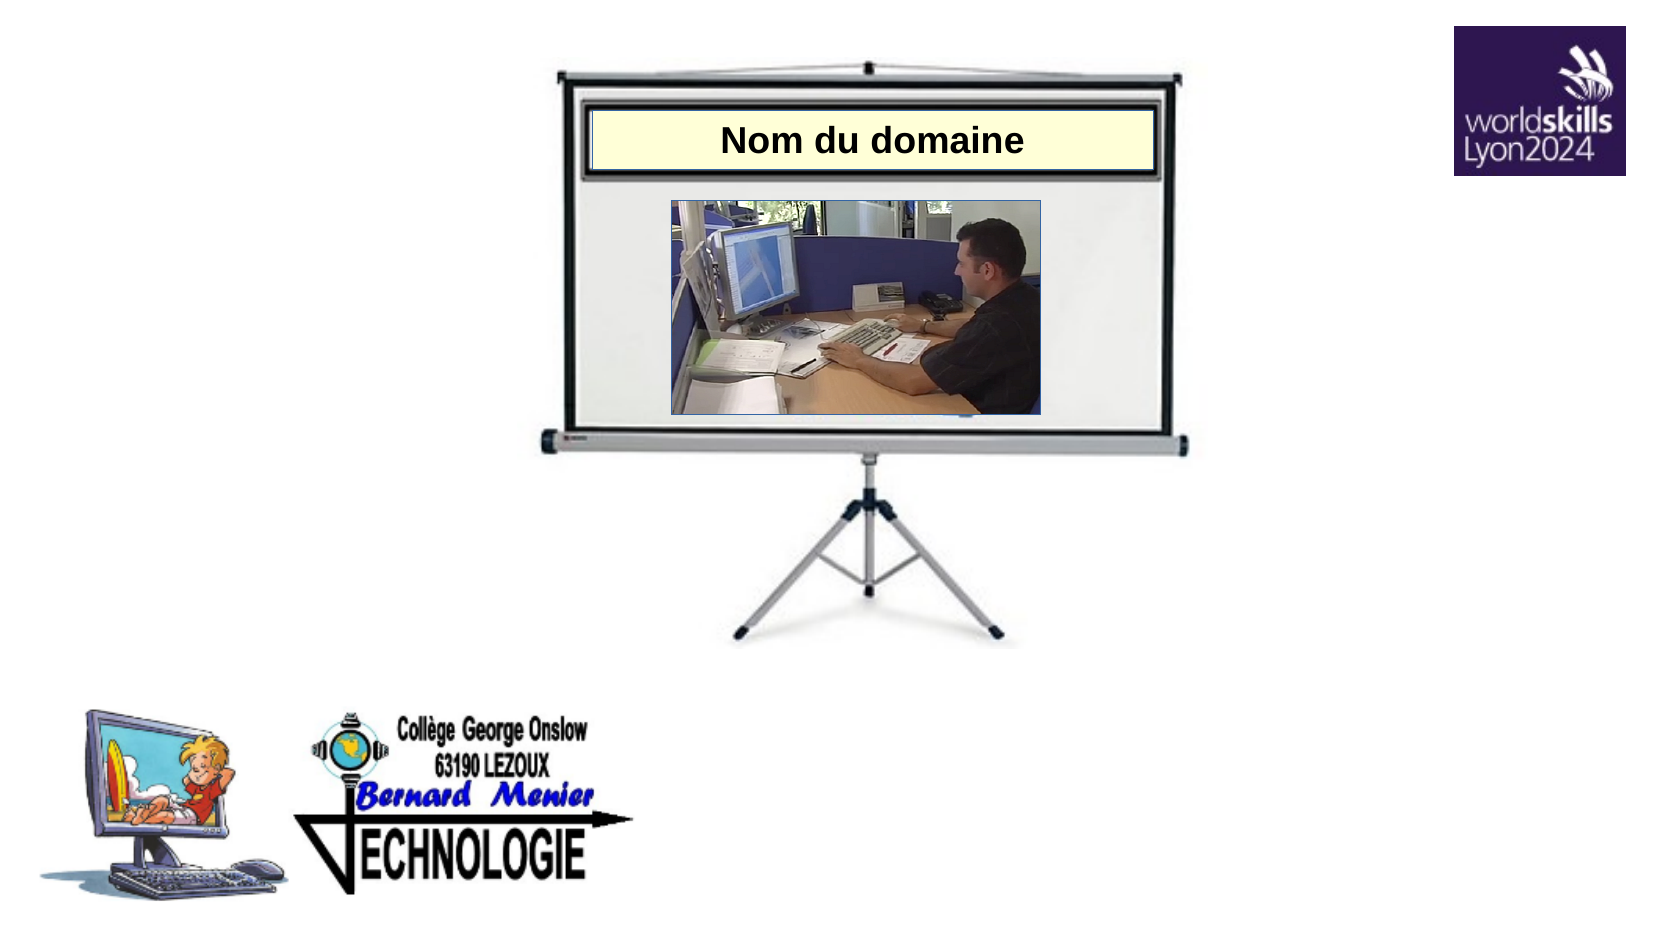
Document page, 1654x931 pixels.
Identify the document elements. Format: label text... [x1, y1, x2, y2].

picture [517, 57, 1208, 649]
picture [1453, 25, 1626, 176]
picture [26, 677, 652, 912]
text_box Nom du domaine [592, 110, 1154, 170]
